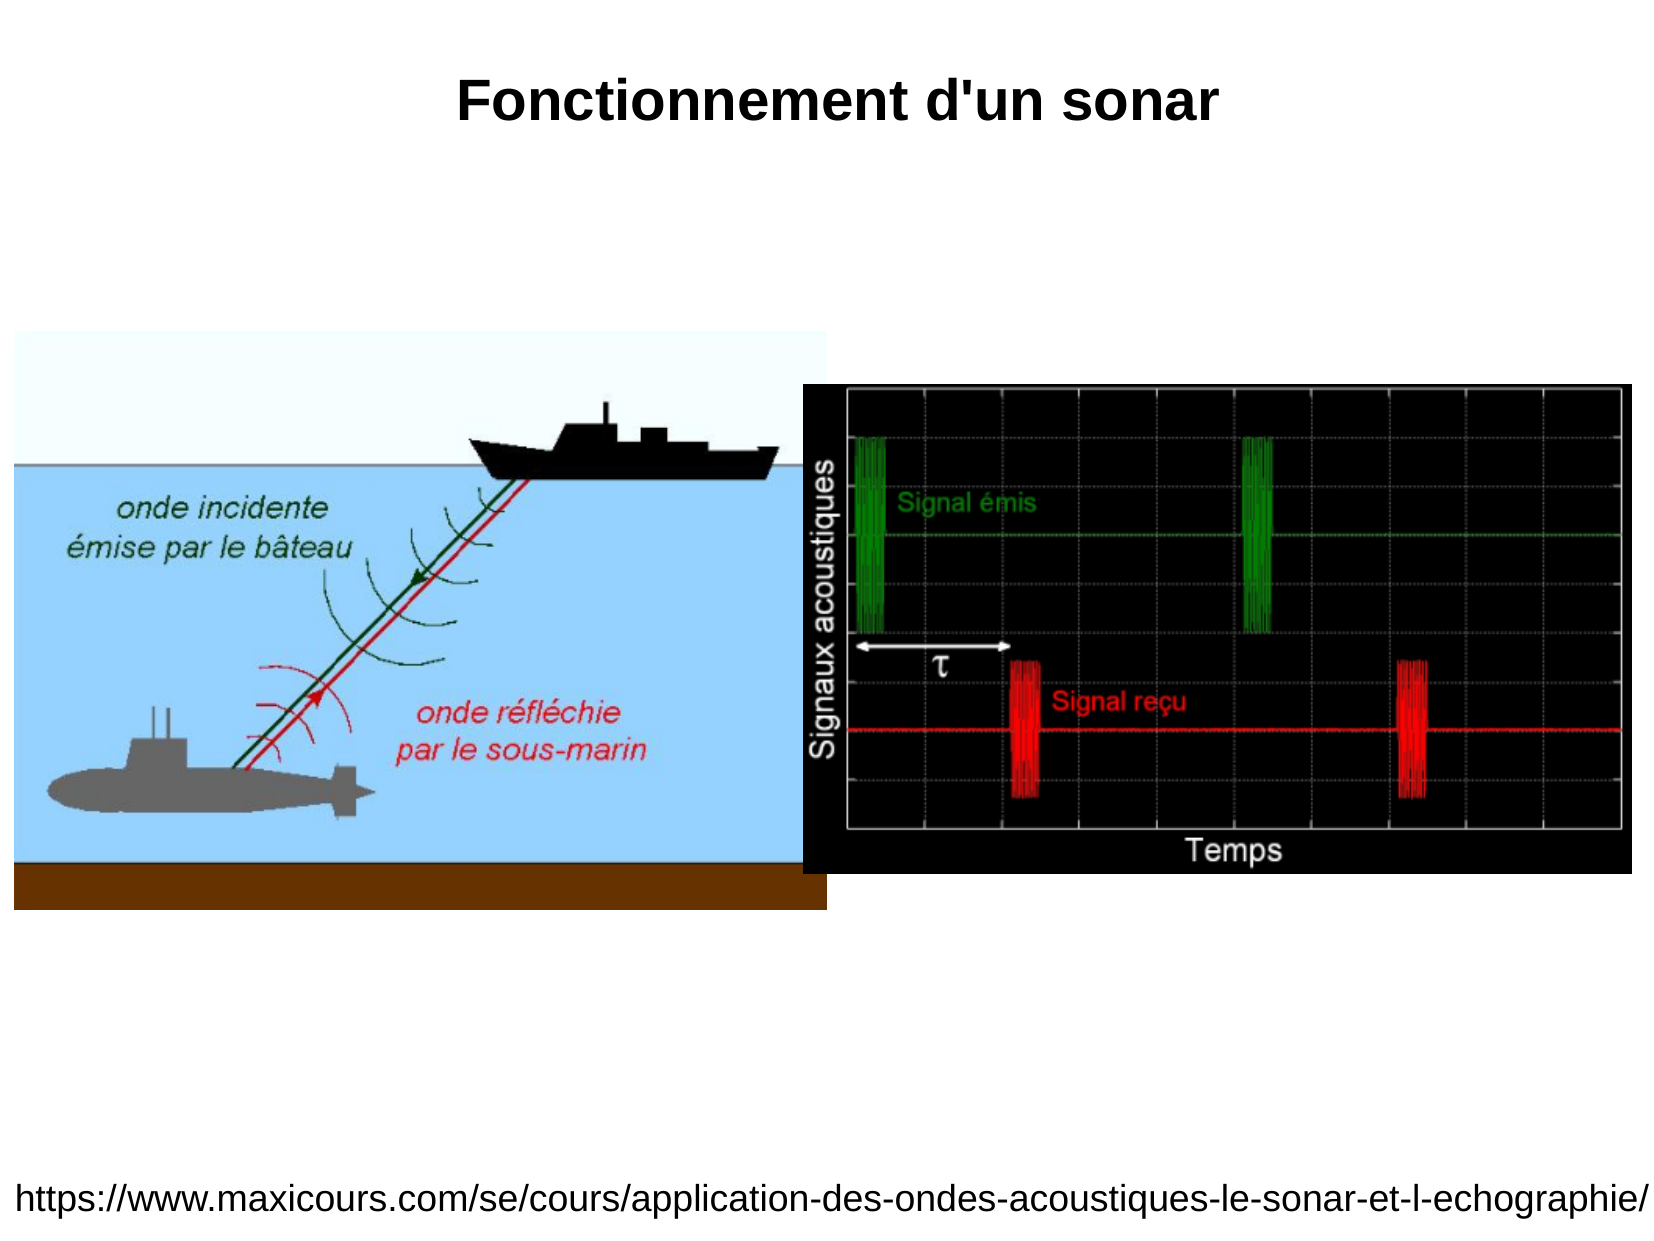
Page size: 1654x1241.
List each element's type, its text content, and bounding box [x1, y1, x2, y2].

picture [14, 331, 1632, 910]
text_box https://www.maxicours.com/se/cours/application-des-ondes-acoustiques-le-sonar-et-l-echographie/ [0, 1170, 1654, 1241]
text_box Fonctionnement d'un sonar [248, 60, 1430, 142]
